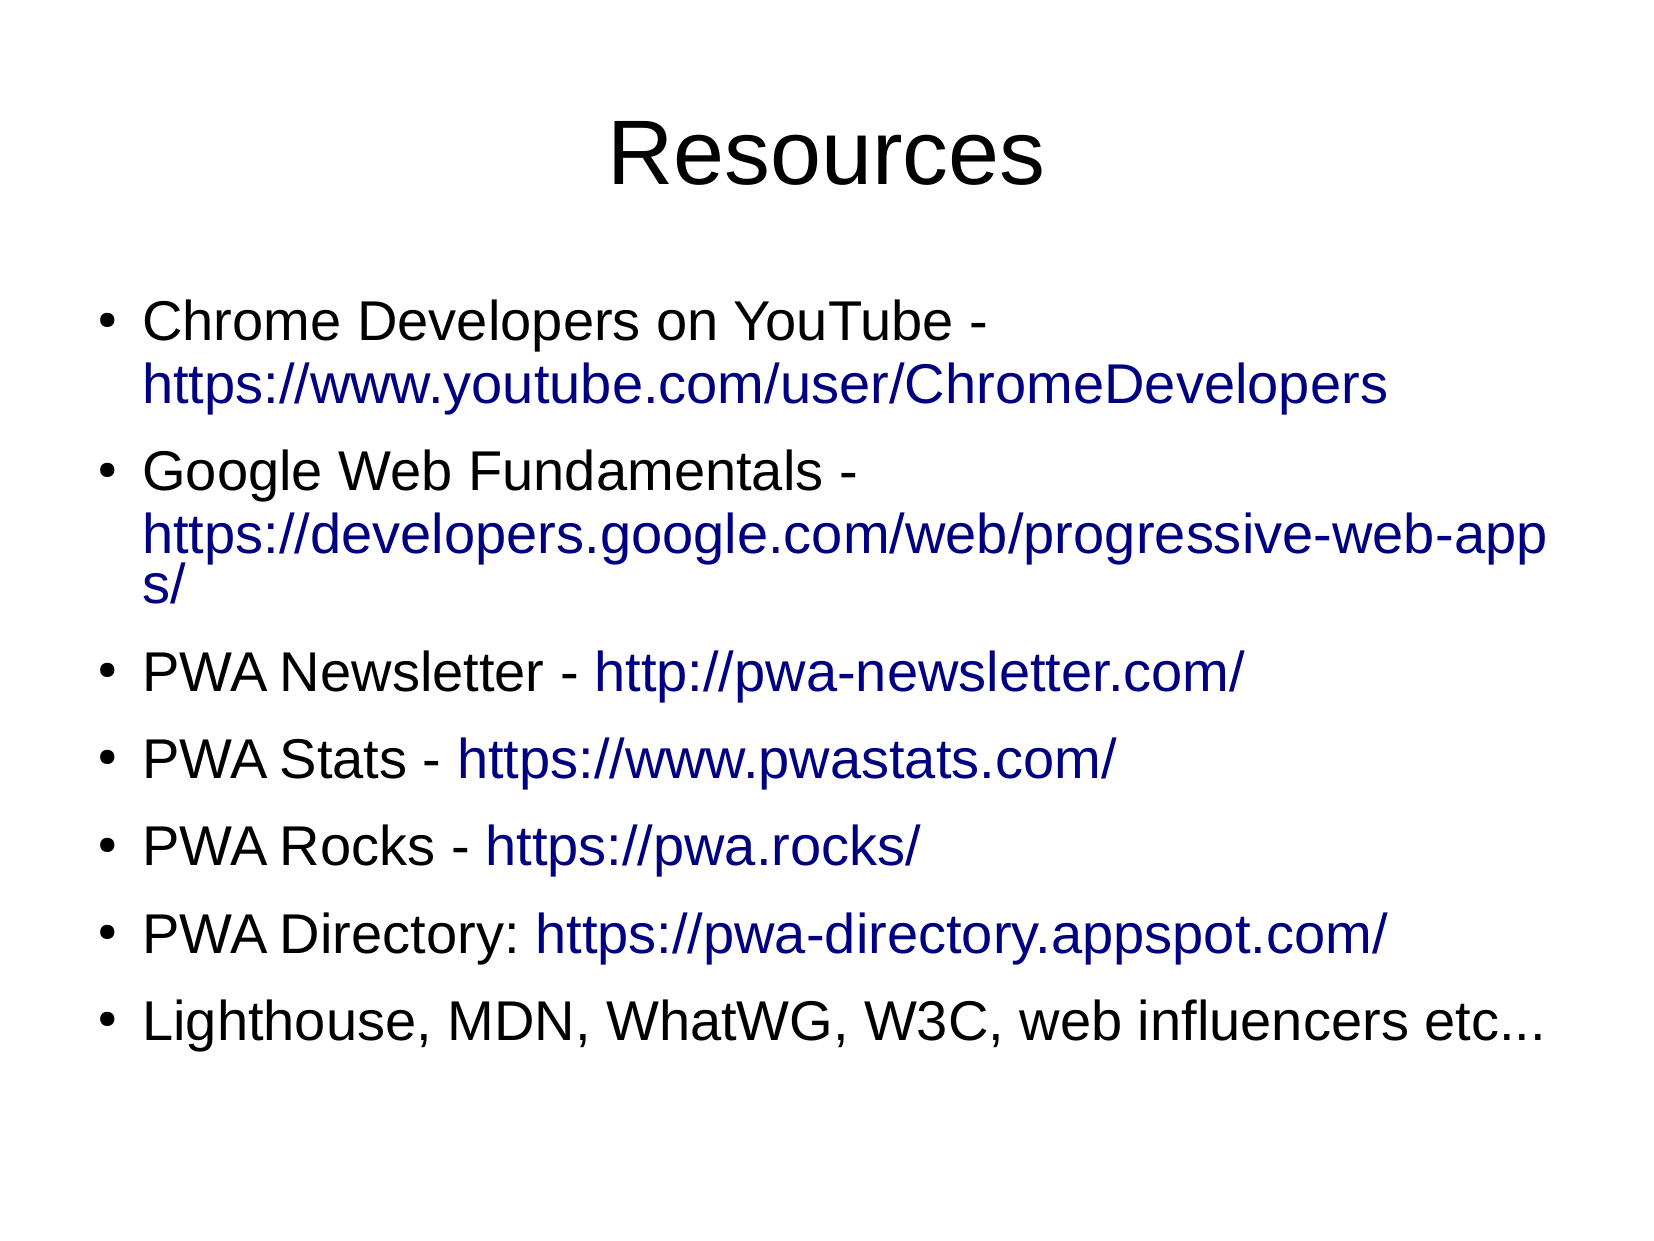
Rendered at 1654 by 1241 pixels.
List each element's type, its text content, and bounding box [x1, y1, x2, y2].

title Resources [82, 49, 1571, 257]
list Chrome Developers on YouTube - https://www.youtube.com/user/ChromeDevelopers Google Web Fundamentals - https://developers.google.com/web/progressive-web-apps/ PWA Newsletter - http://pwa-newsletter.com/ PWA Stats - https://www.pwastats.com/ PWA Rocks - https://pwa.rocks/ PWA Directory: https://pwa-directory.appspot.com/ Lighthouse, MDN, WhatWG, W3C, web influencers etc... [82, 290, 1571, 1010]
